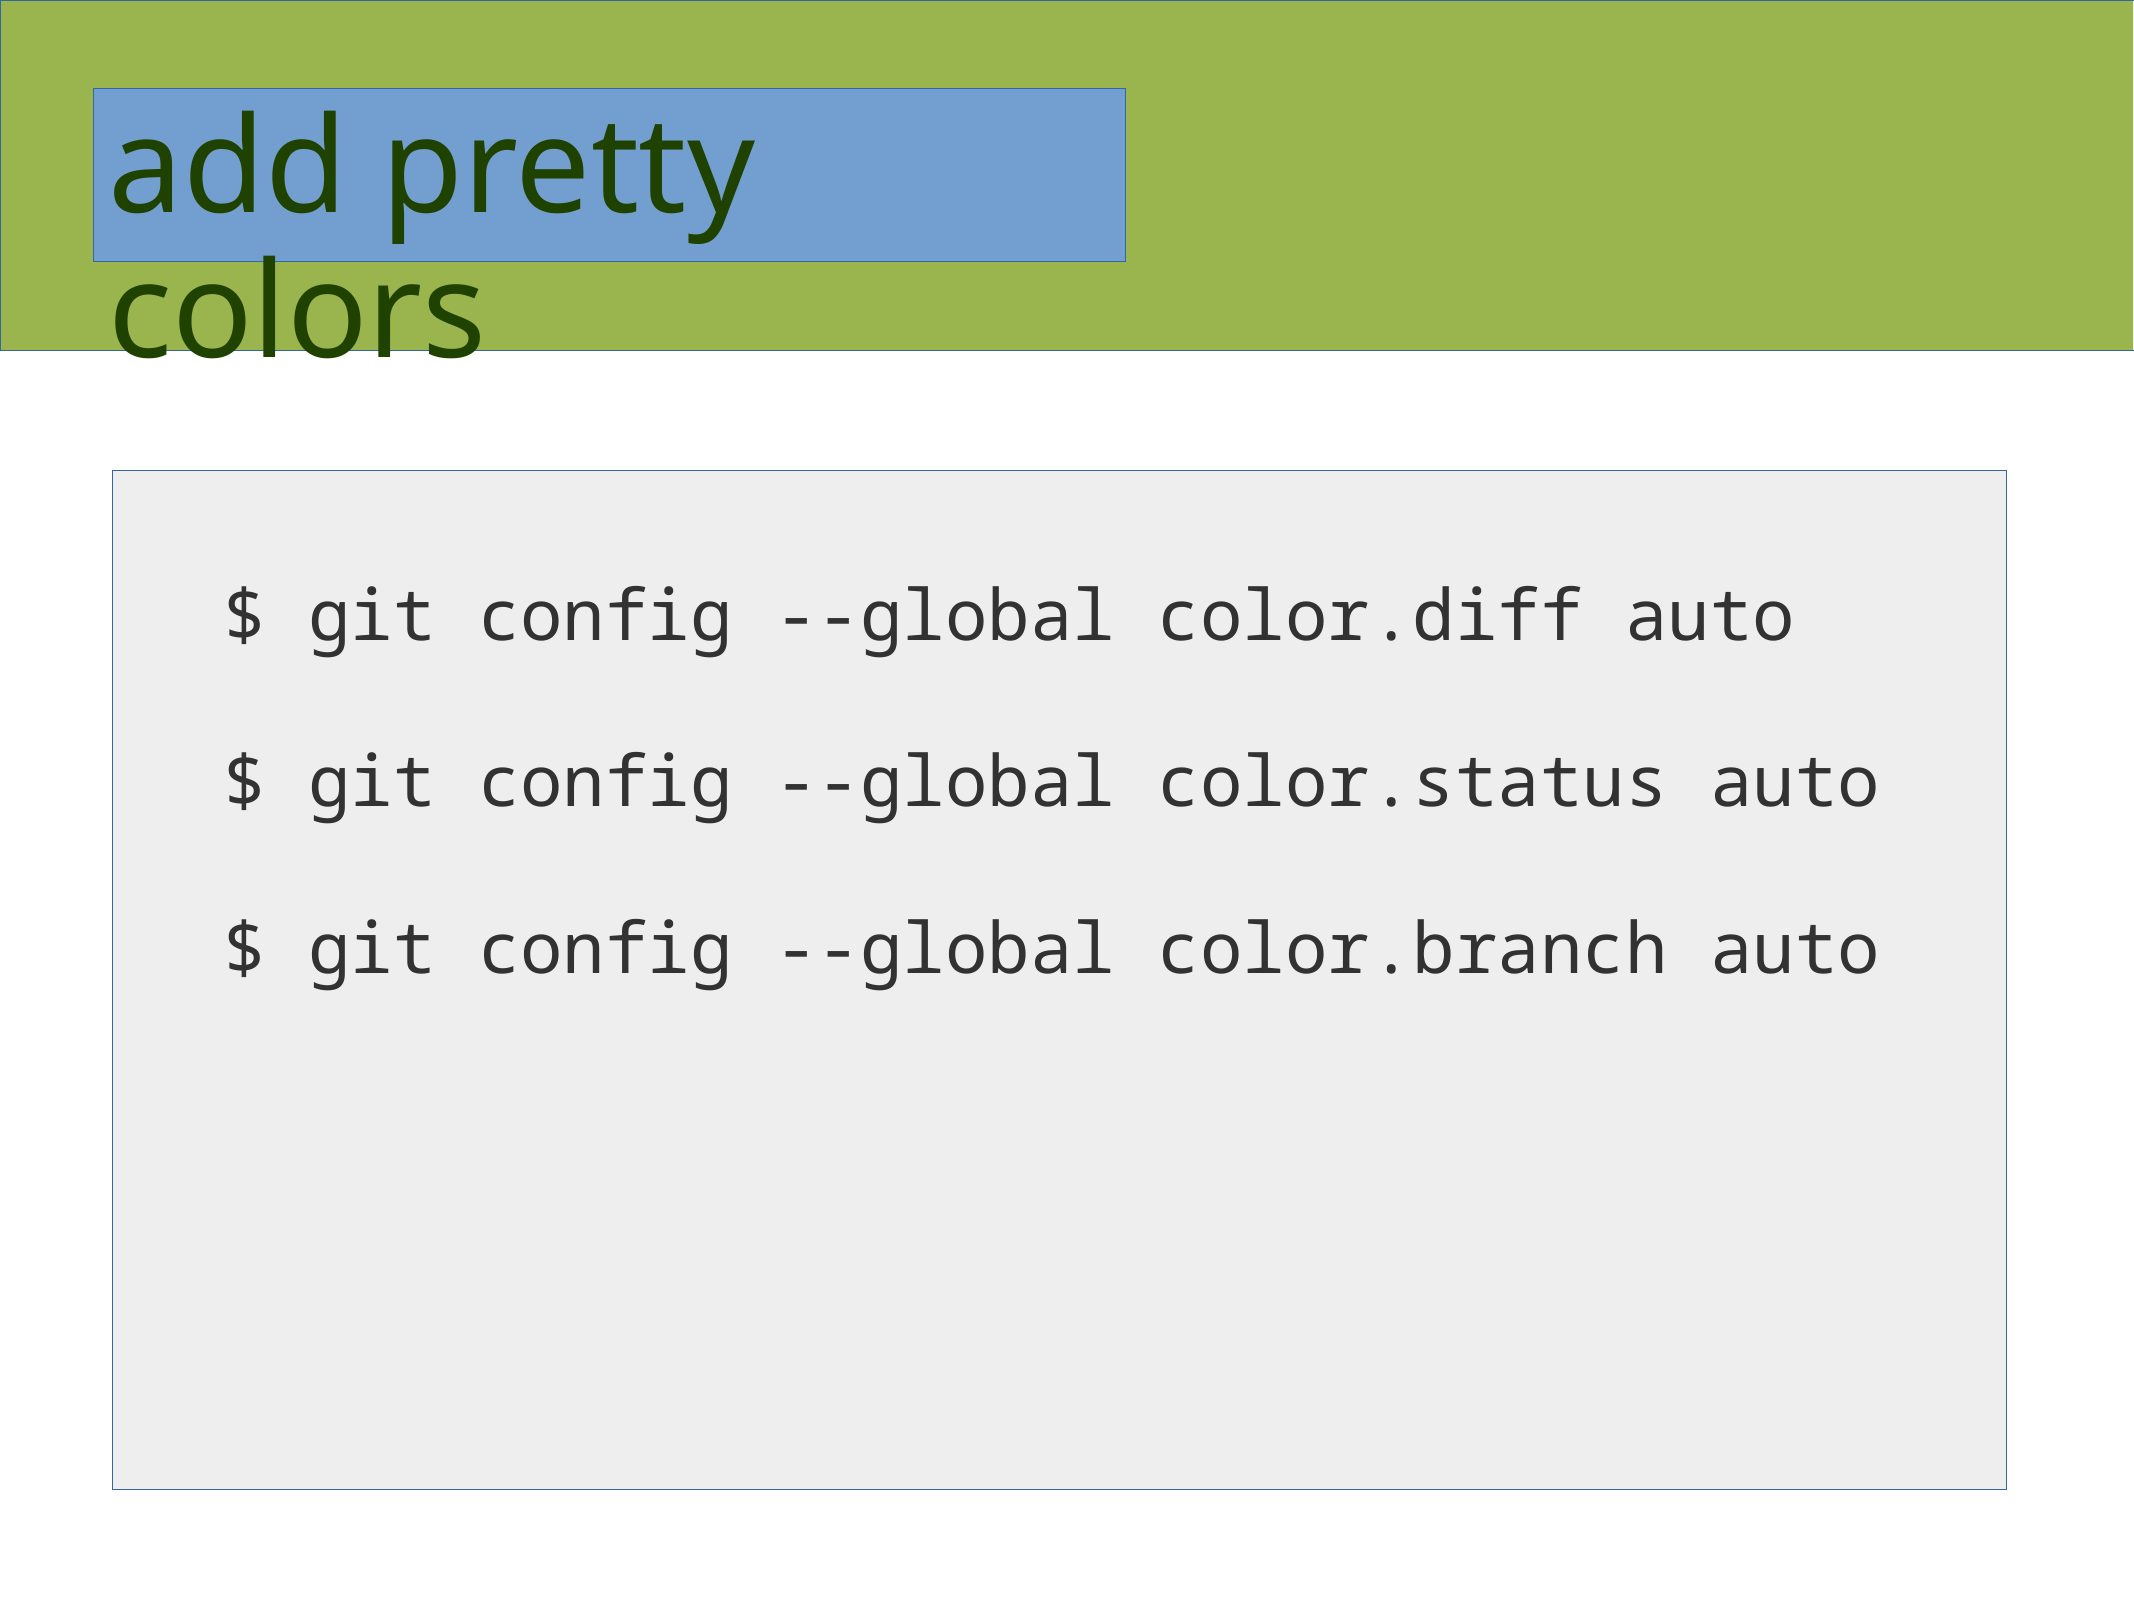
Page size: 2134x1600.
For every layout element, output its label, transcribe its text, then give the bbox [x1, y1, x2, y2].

text_box $ git config --global color.diff auto $ git config --global color.status auto $ git config --global color.branch auto [208, 570, 1926, 1434]
text_box [306, 294, 348, 349]
text_box [112, 470, 2007, 1490]
text_box add pretty colors [93, 88, 1126, 262]
text_box [0, 0, 2134, 351]
text_box [191, 294, 233, 349]
